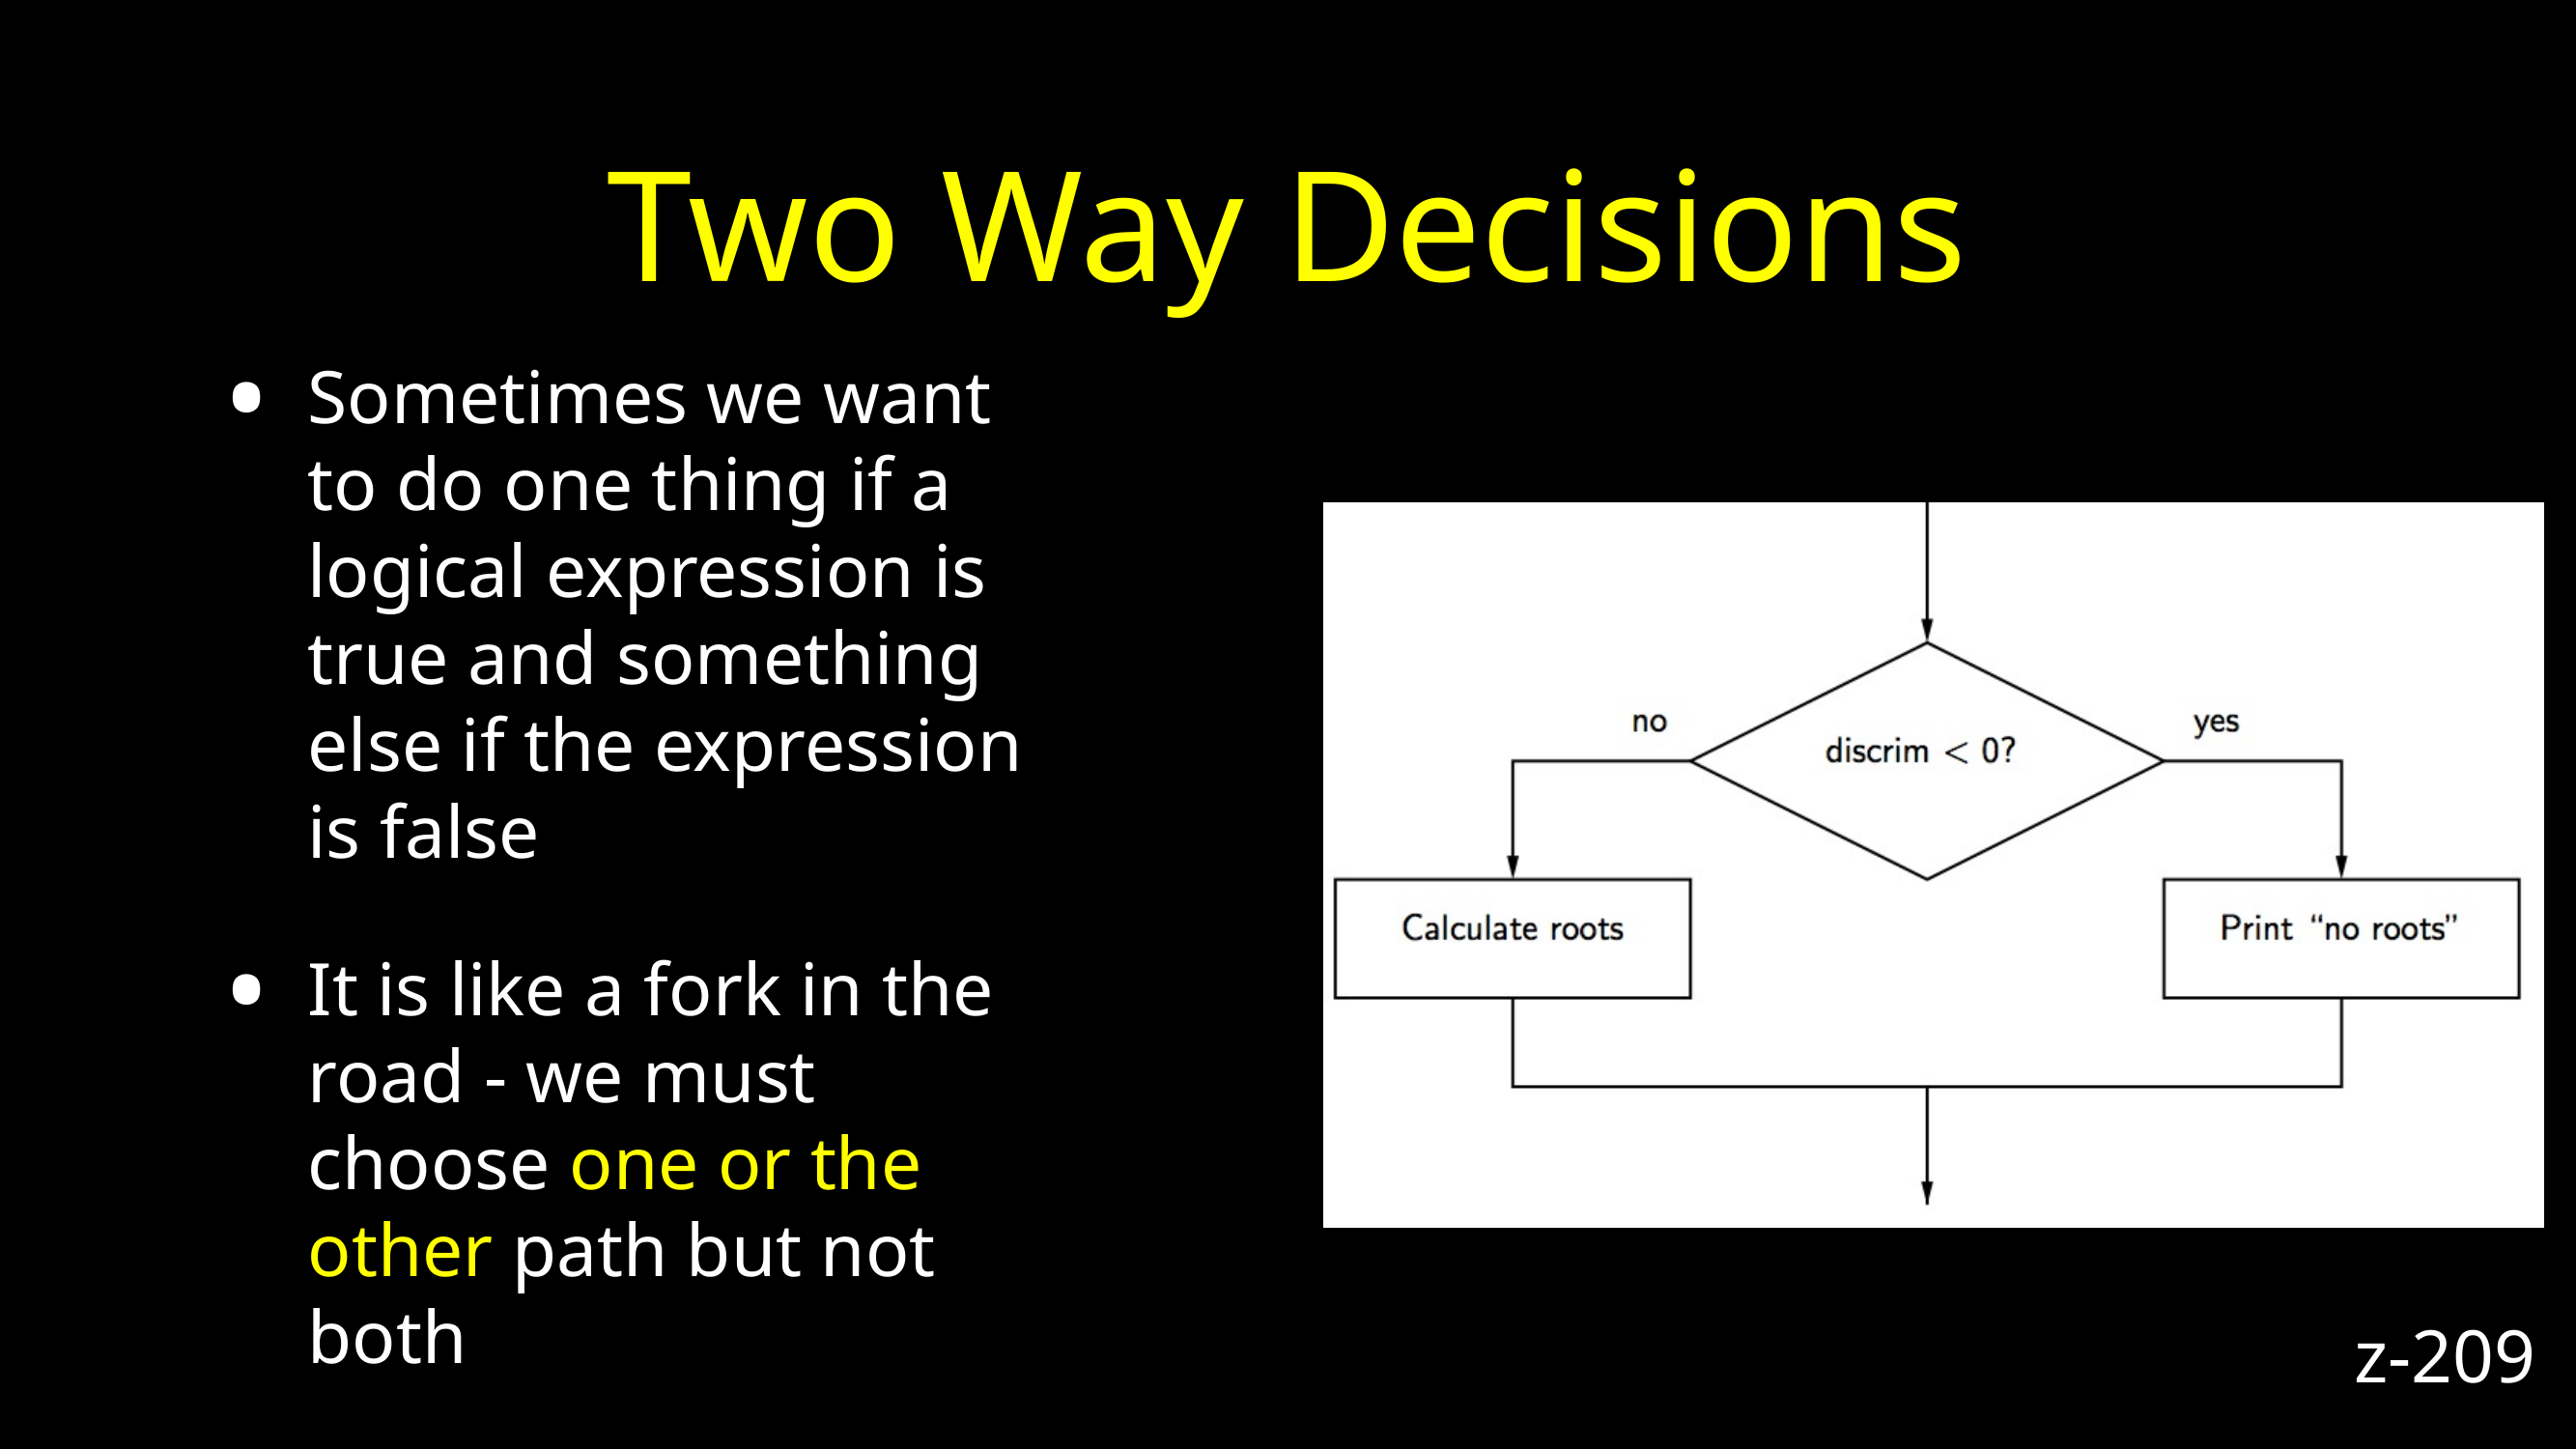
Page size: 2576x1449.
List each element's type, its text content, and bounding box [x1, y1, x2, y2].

list Sometimes we want to do one thing if a logical expression is true and something else if the expression is false It is like a fork in the road - we must choose one or the other path but not both [183, 412, 1053, 1317]
picture [1323, 502, 2544, 1228]
title Two Way Decisions [183, 38, 2392, 403]
text_box z-209 [2354, 1309, 2536, 1398]
